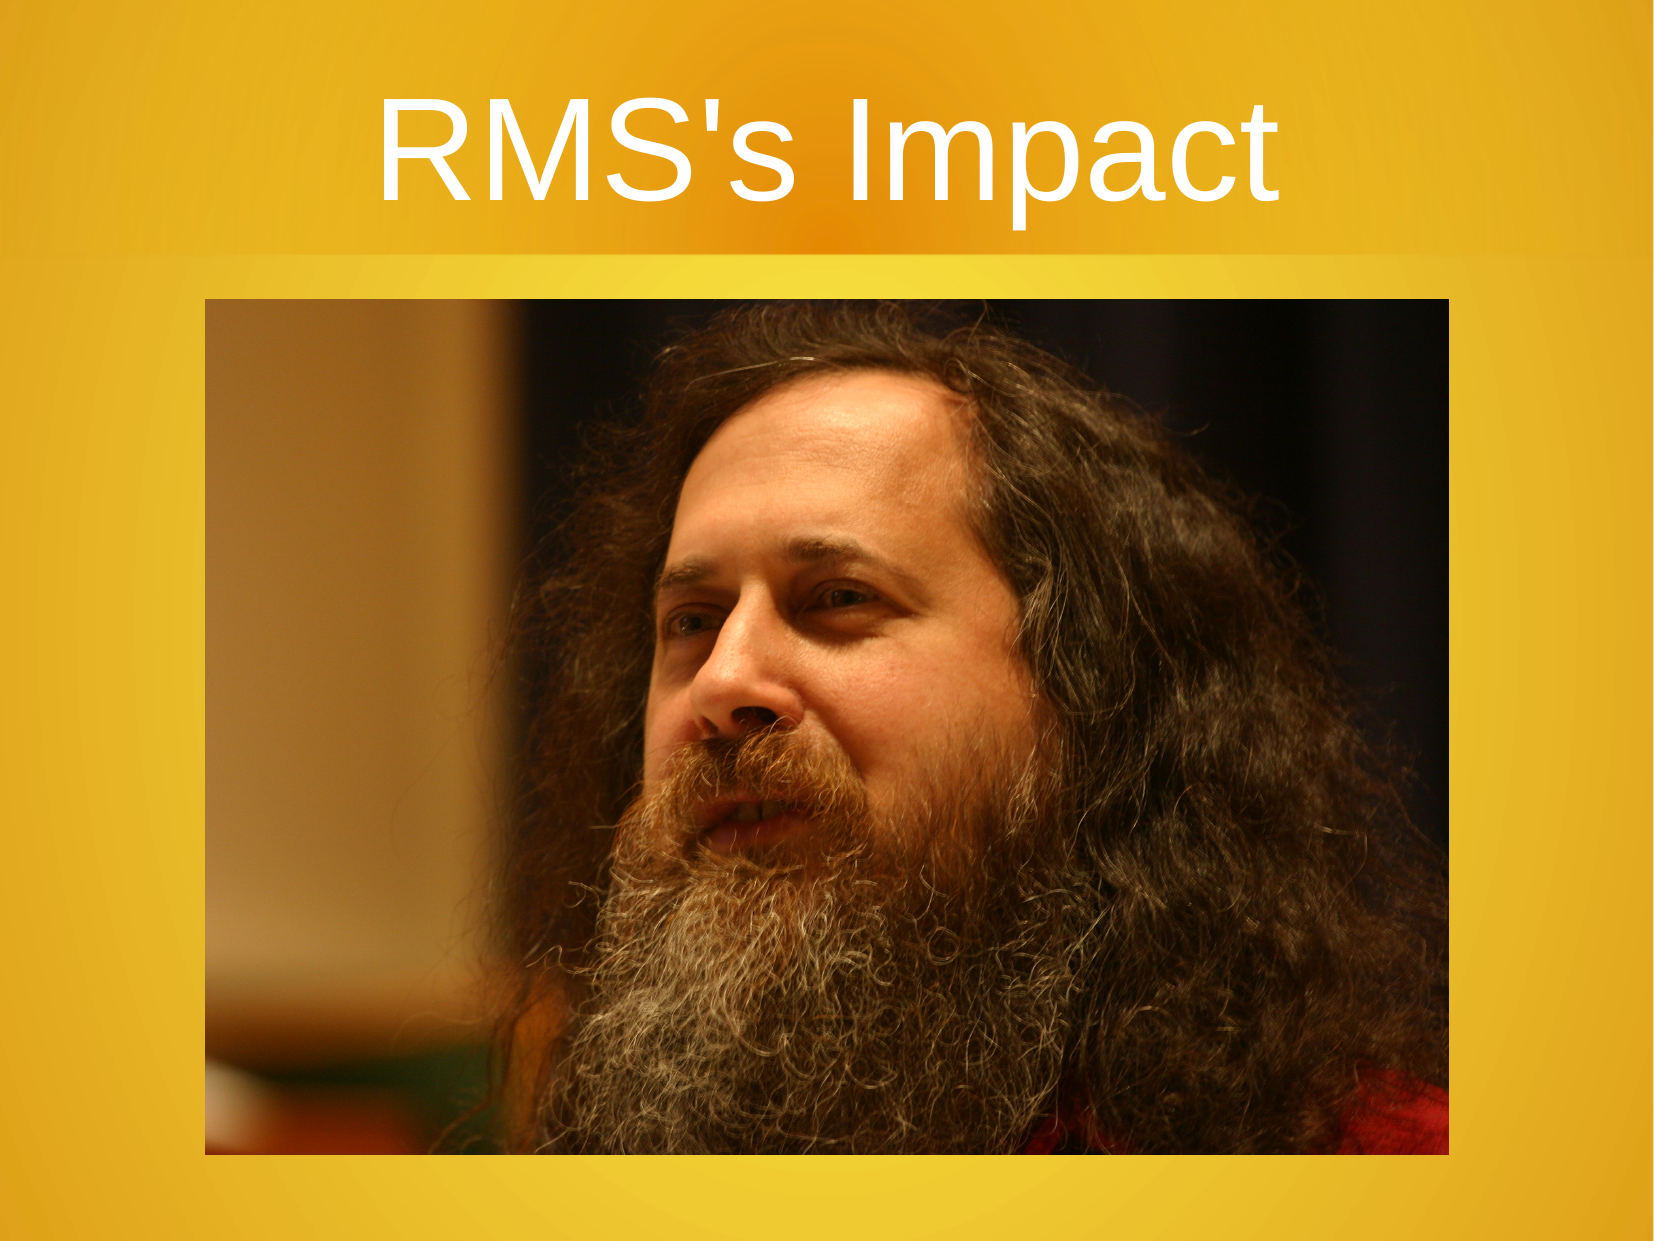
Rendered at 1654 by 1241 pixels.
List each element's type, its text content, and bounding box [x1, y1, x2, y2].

title RMS's Impact [82, 47, 1571, 252]
picture [0, 0, 1654, 1241]
